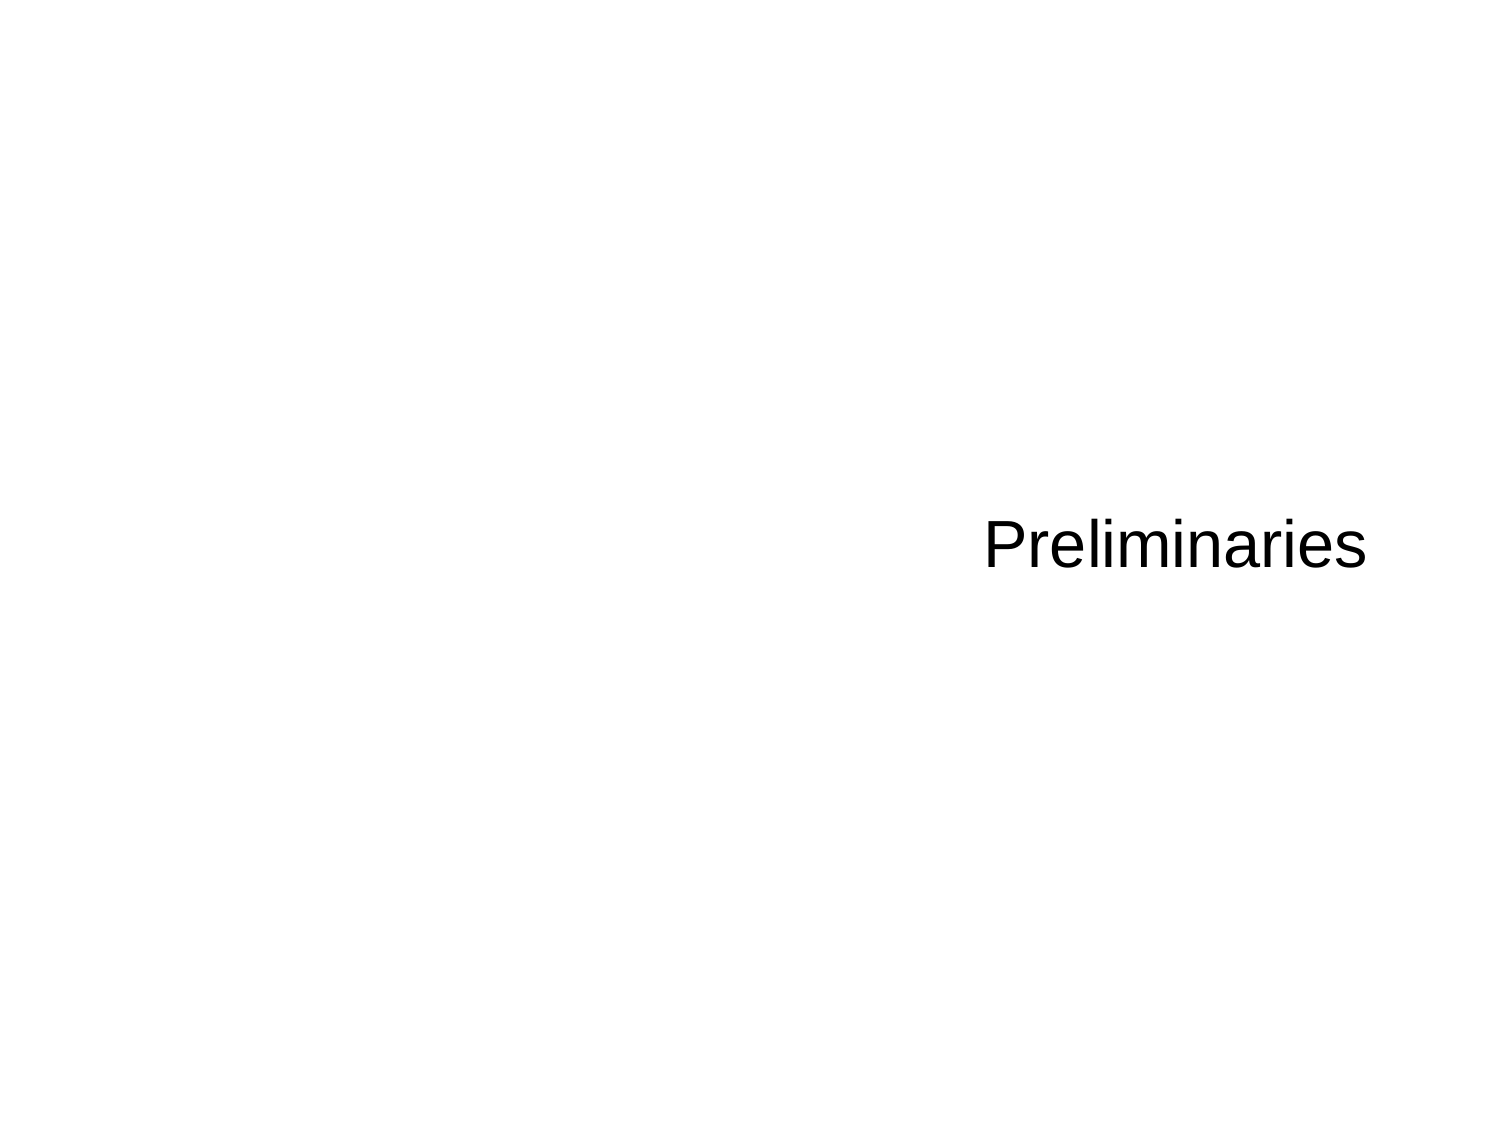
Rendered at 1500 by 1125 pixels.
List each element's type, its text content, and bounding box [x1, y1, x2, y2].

title Preliminaries [135, 450, 1369, 638]
